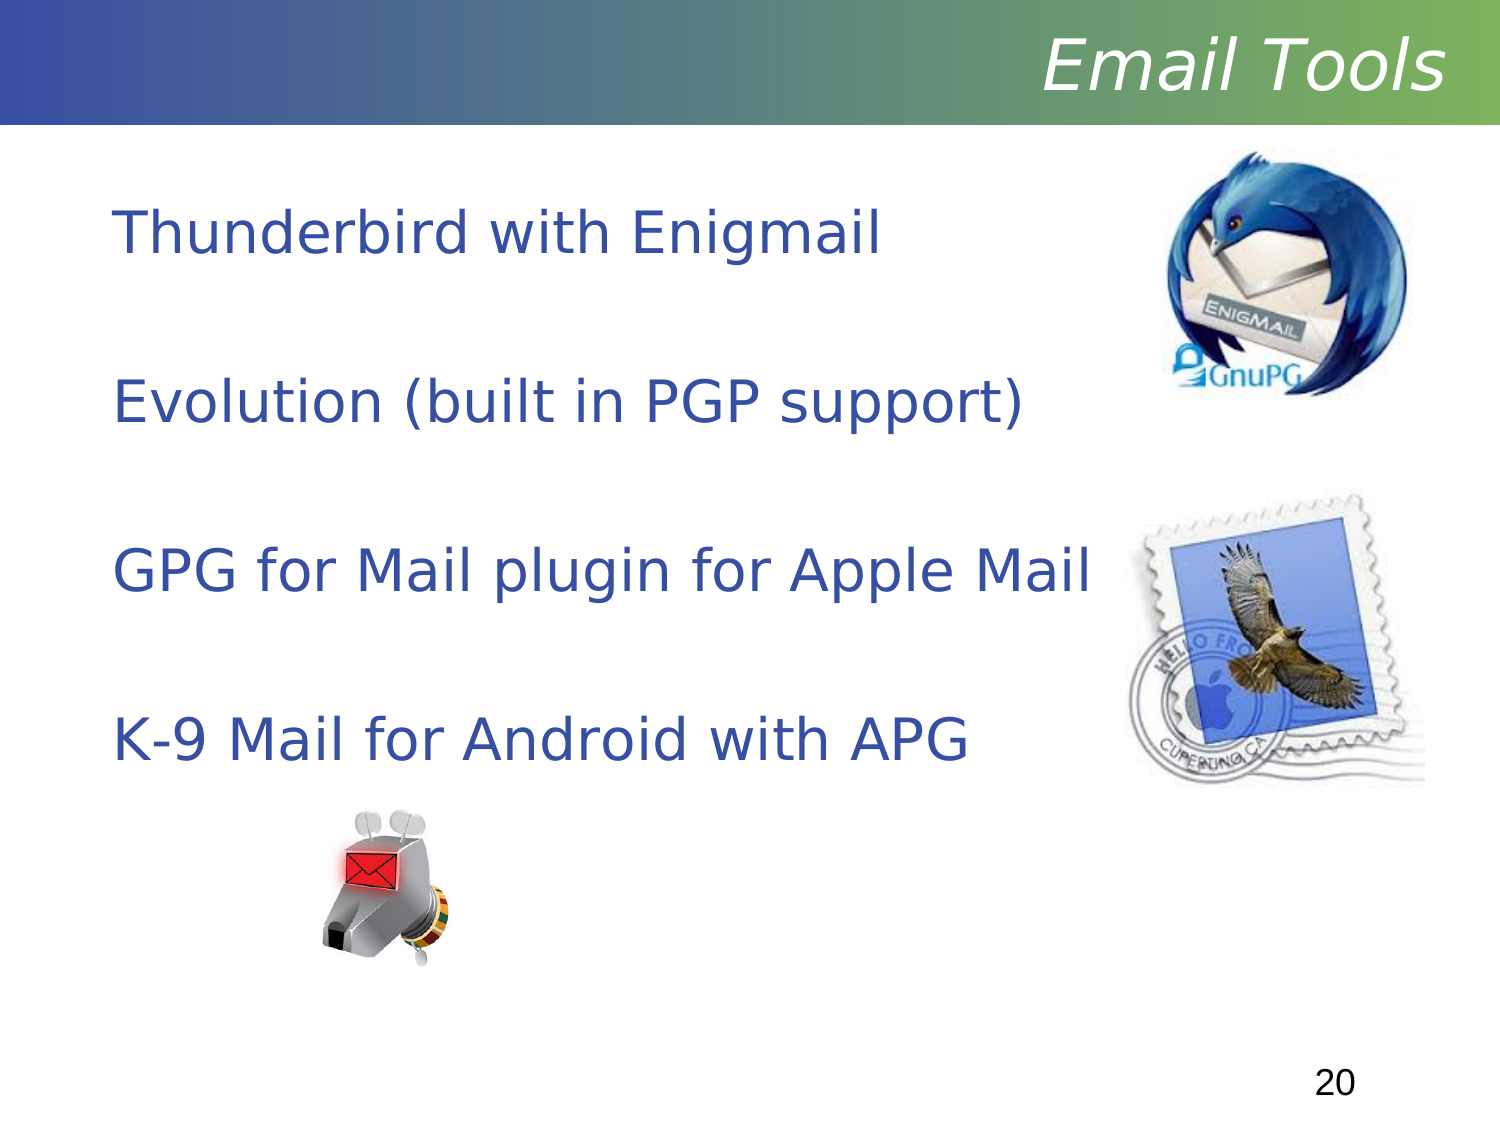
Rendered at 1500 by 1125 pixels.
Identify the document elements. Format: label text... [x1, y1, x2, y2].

list Thunderbird with Enigmail Evolution (built in PGP support) GPG for Mail plugin for Apple Mail K-9 Mail for Android with APG [70, 187, 1438, 1034]
picture [1162, 149, 1413, 400]
picture [1125, 487, 1425, 788]
picture [300, 800, 470, 976]
title Email Tools [62, 12, 1463, 113]
